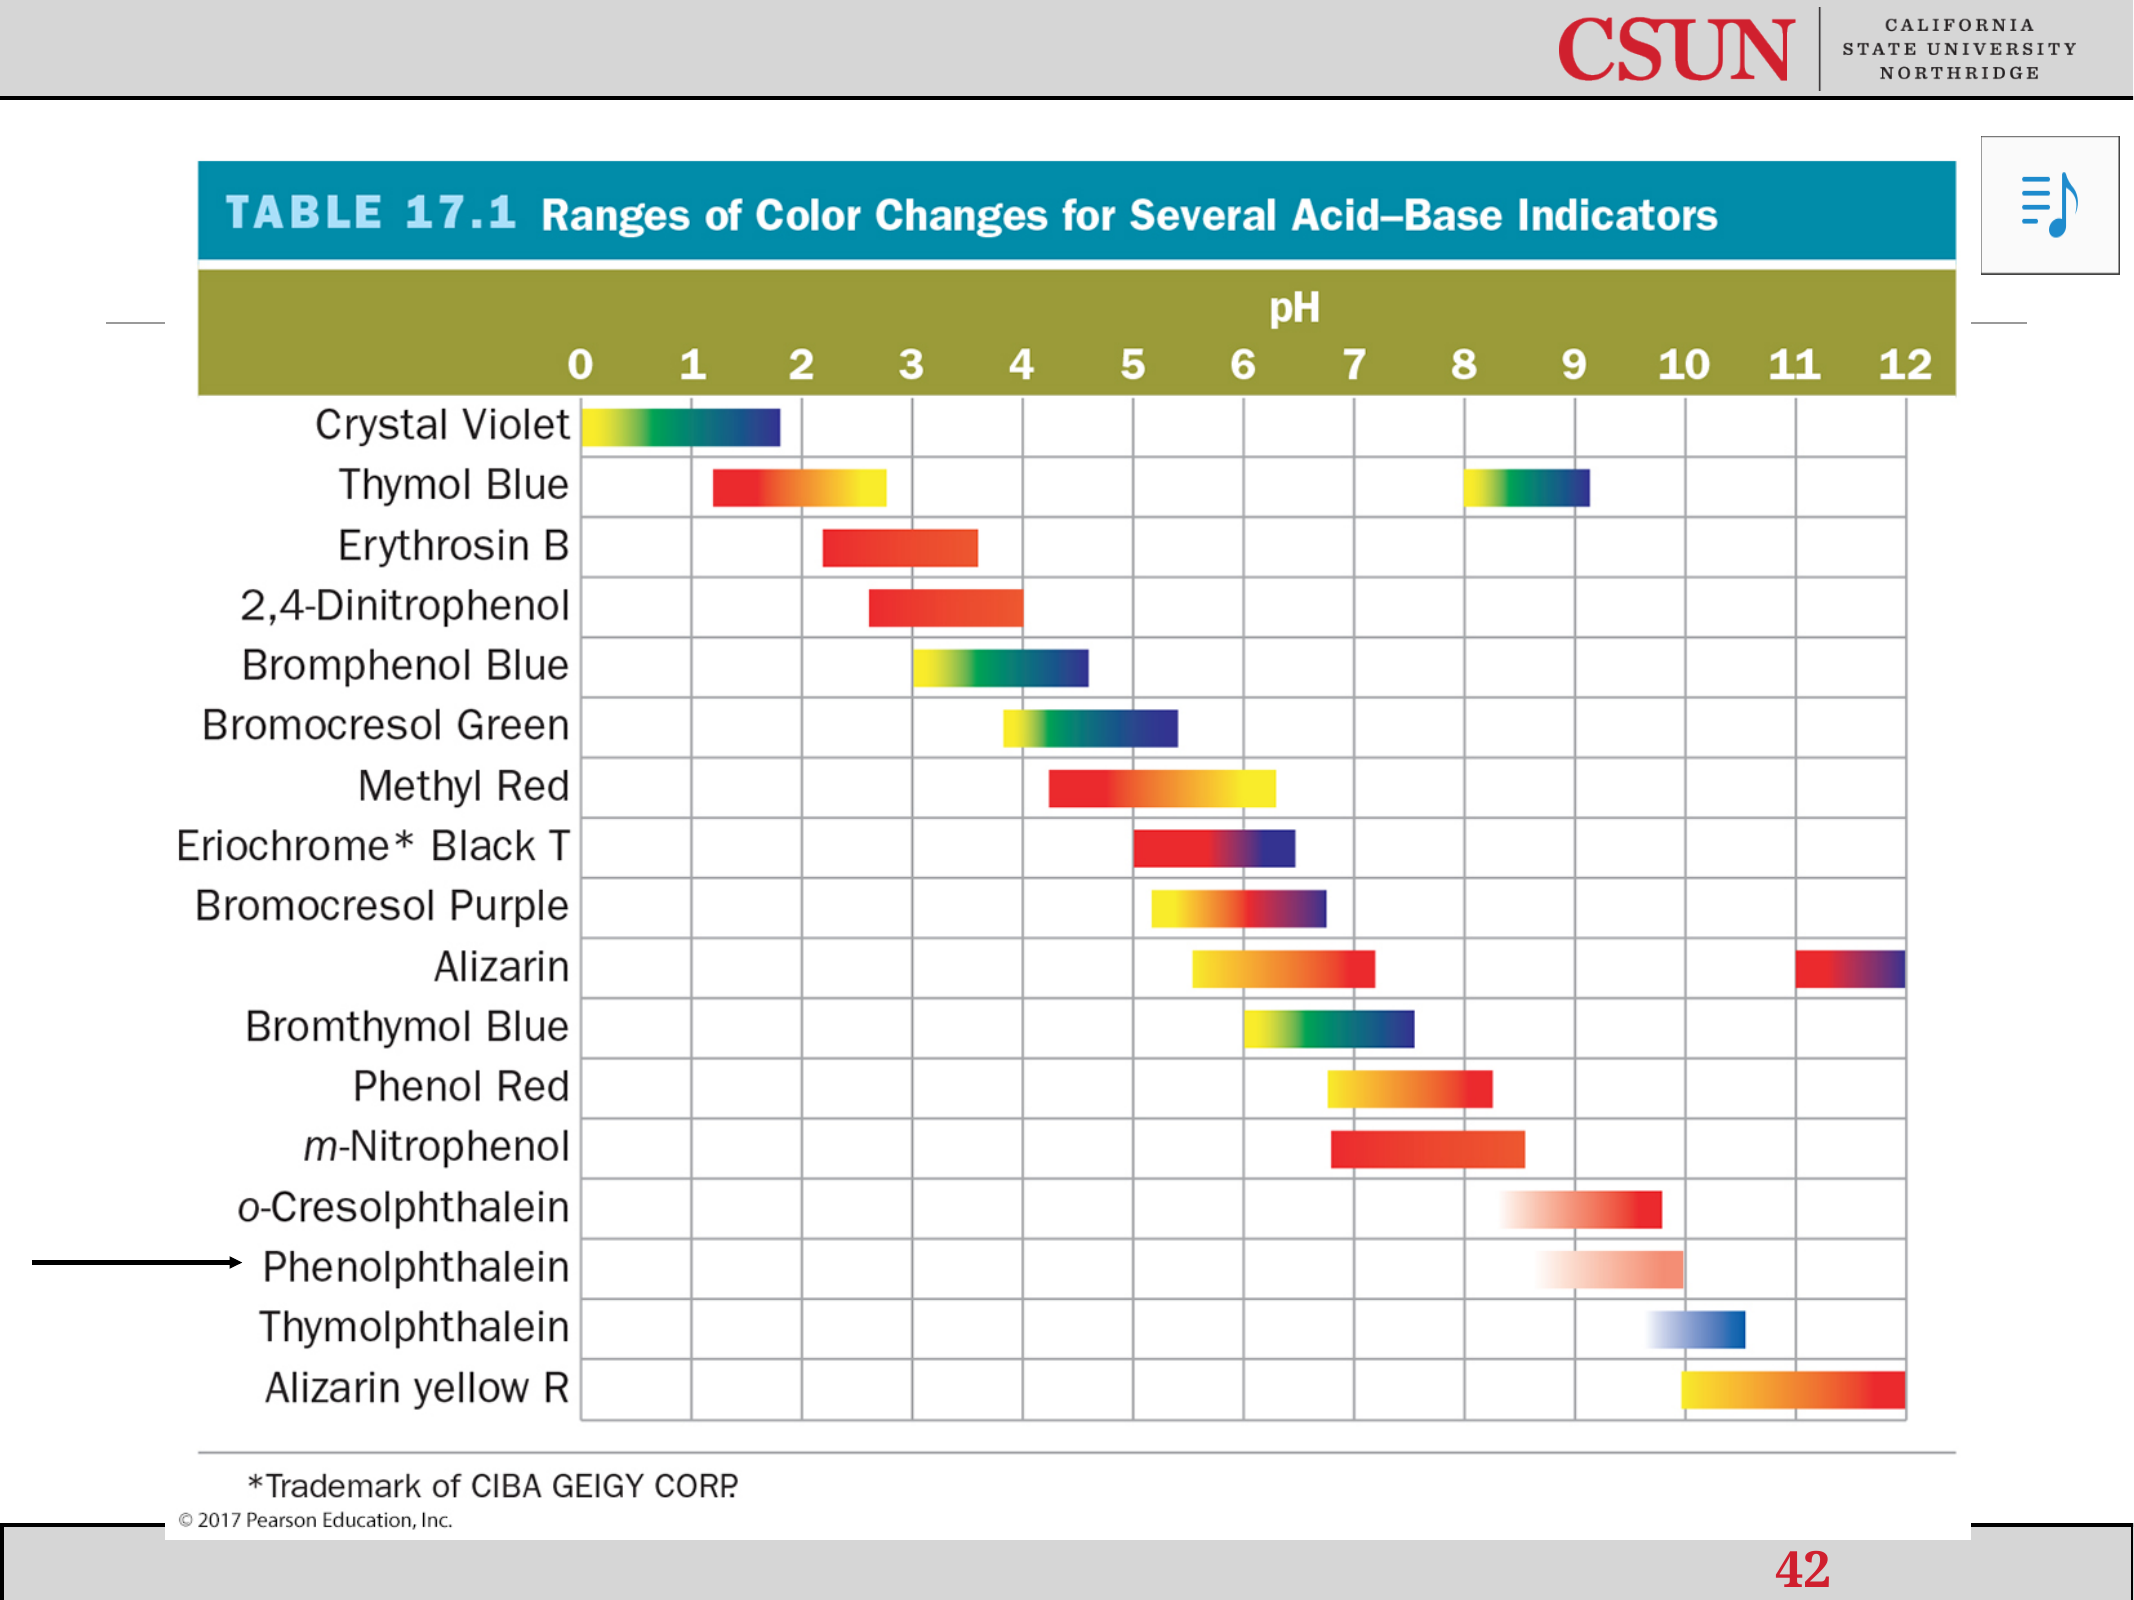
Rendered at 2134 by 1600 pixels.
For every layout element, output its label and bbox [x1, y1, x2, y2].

text_box [1980, 135, 2121, 276]
picture [165, 147, 1971, 1540]
picture [1559, 7, 2076, 91]
